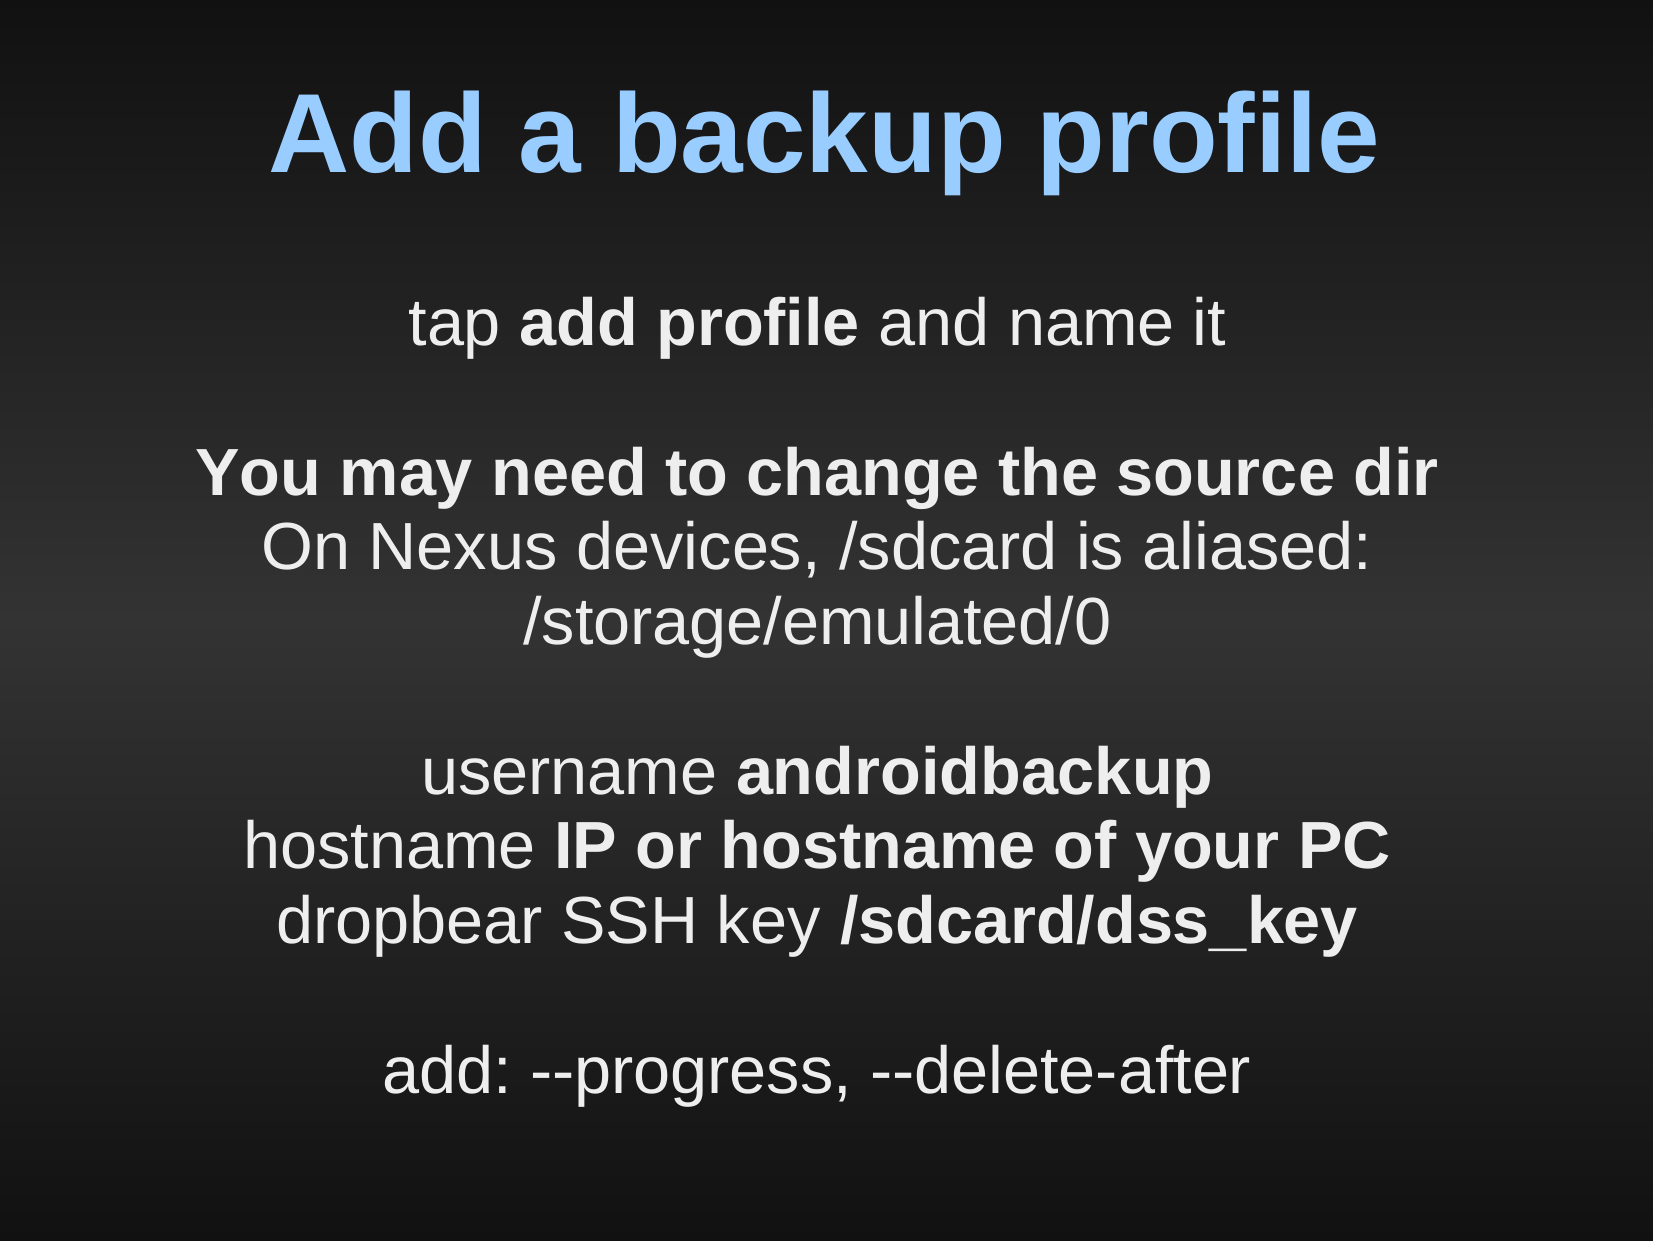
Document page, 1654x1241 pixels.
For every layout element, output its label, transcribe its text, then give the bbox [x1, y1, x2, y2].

title Add a backup profile [0, 30, 1651, 238]
title tap add profile and name it You may need to change the source dir On Nexus devices, /sdcard is aliased: /storage/emulated/0 username androidbackup hostname IP or hostname of your PC dropbear SSH key /sdcard/dss_key add: --progress, --delete-after [60, 285, 1576, 1183]
